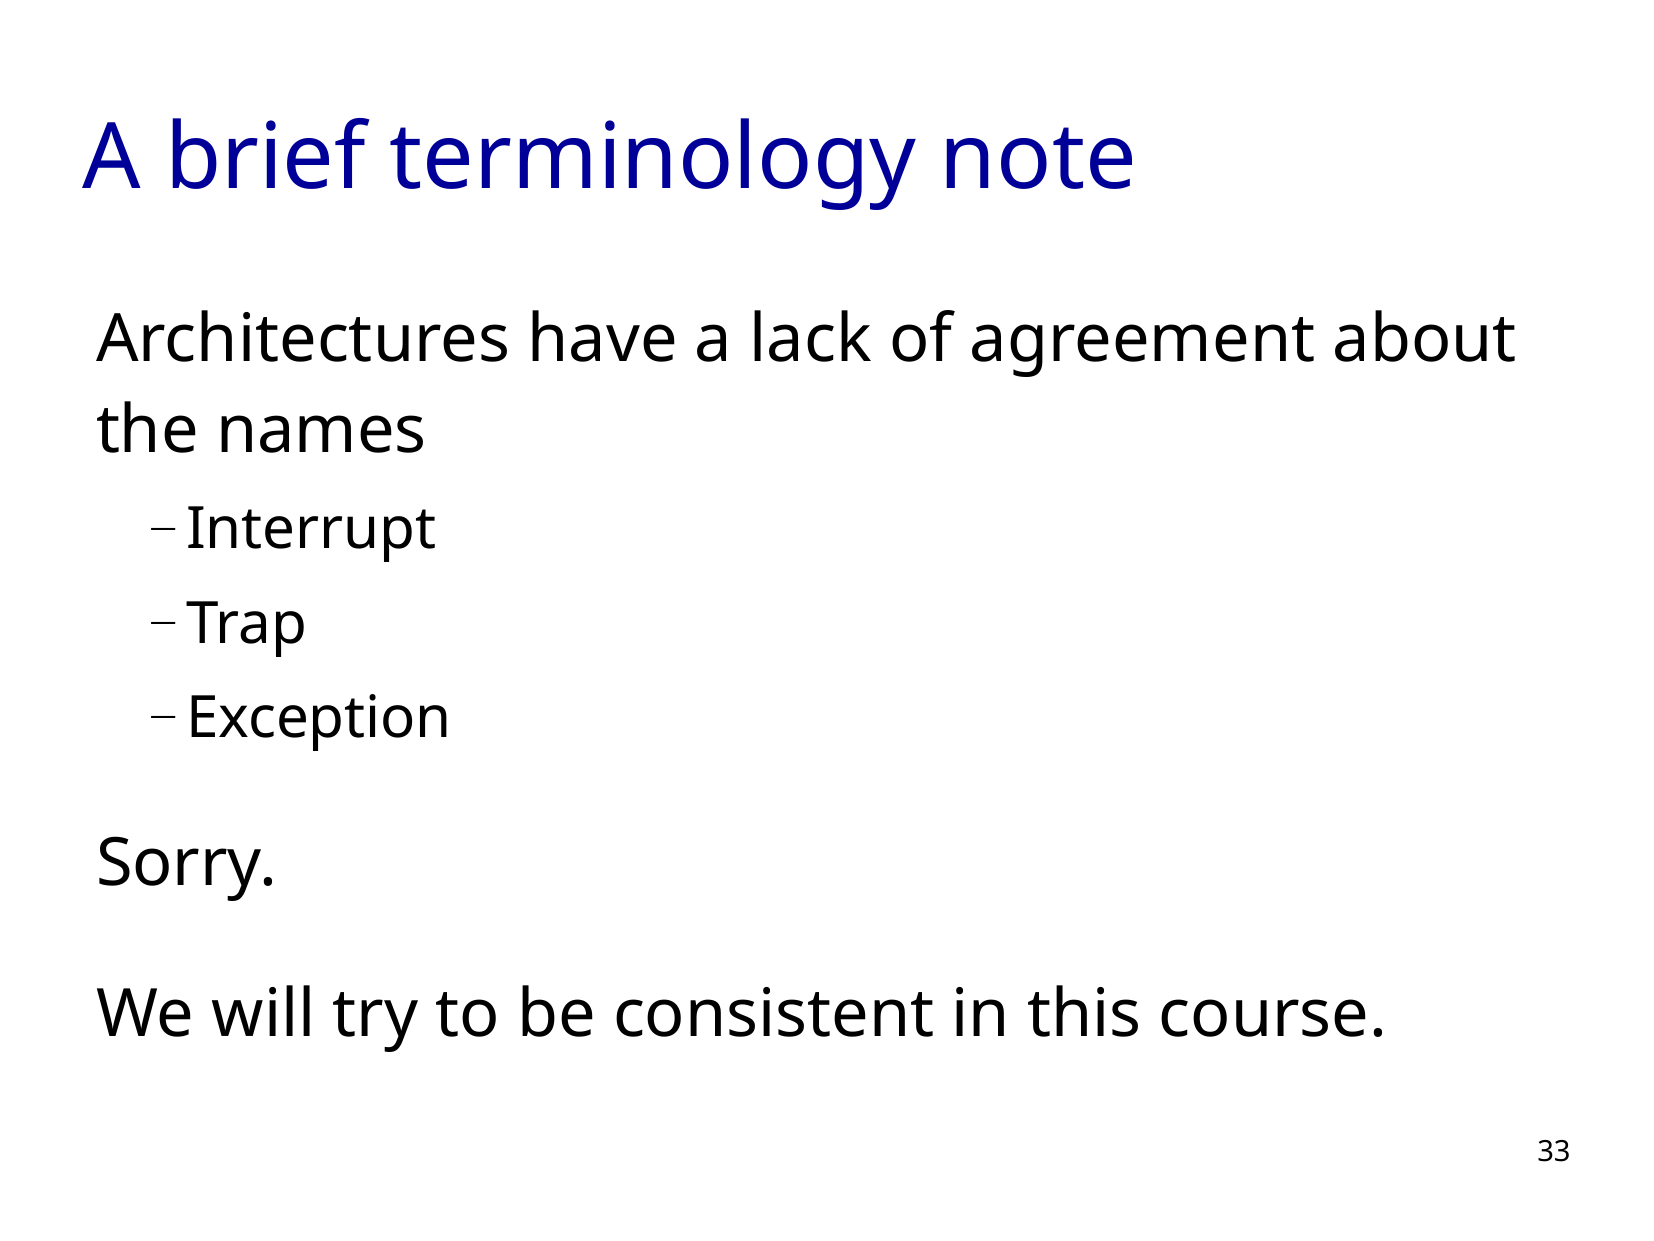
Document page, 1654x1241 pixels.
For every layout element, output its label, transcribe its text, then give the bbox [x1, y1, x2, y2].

title A brief terminology note [82, 49, 1571, 257]
list Architectures have a lack of agreement about the names Interrupt Trap Exception Sorry. We will try to be consistent in this course. [60, 290, 1571, 1096]
